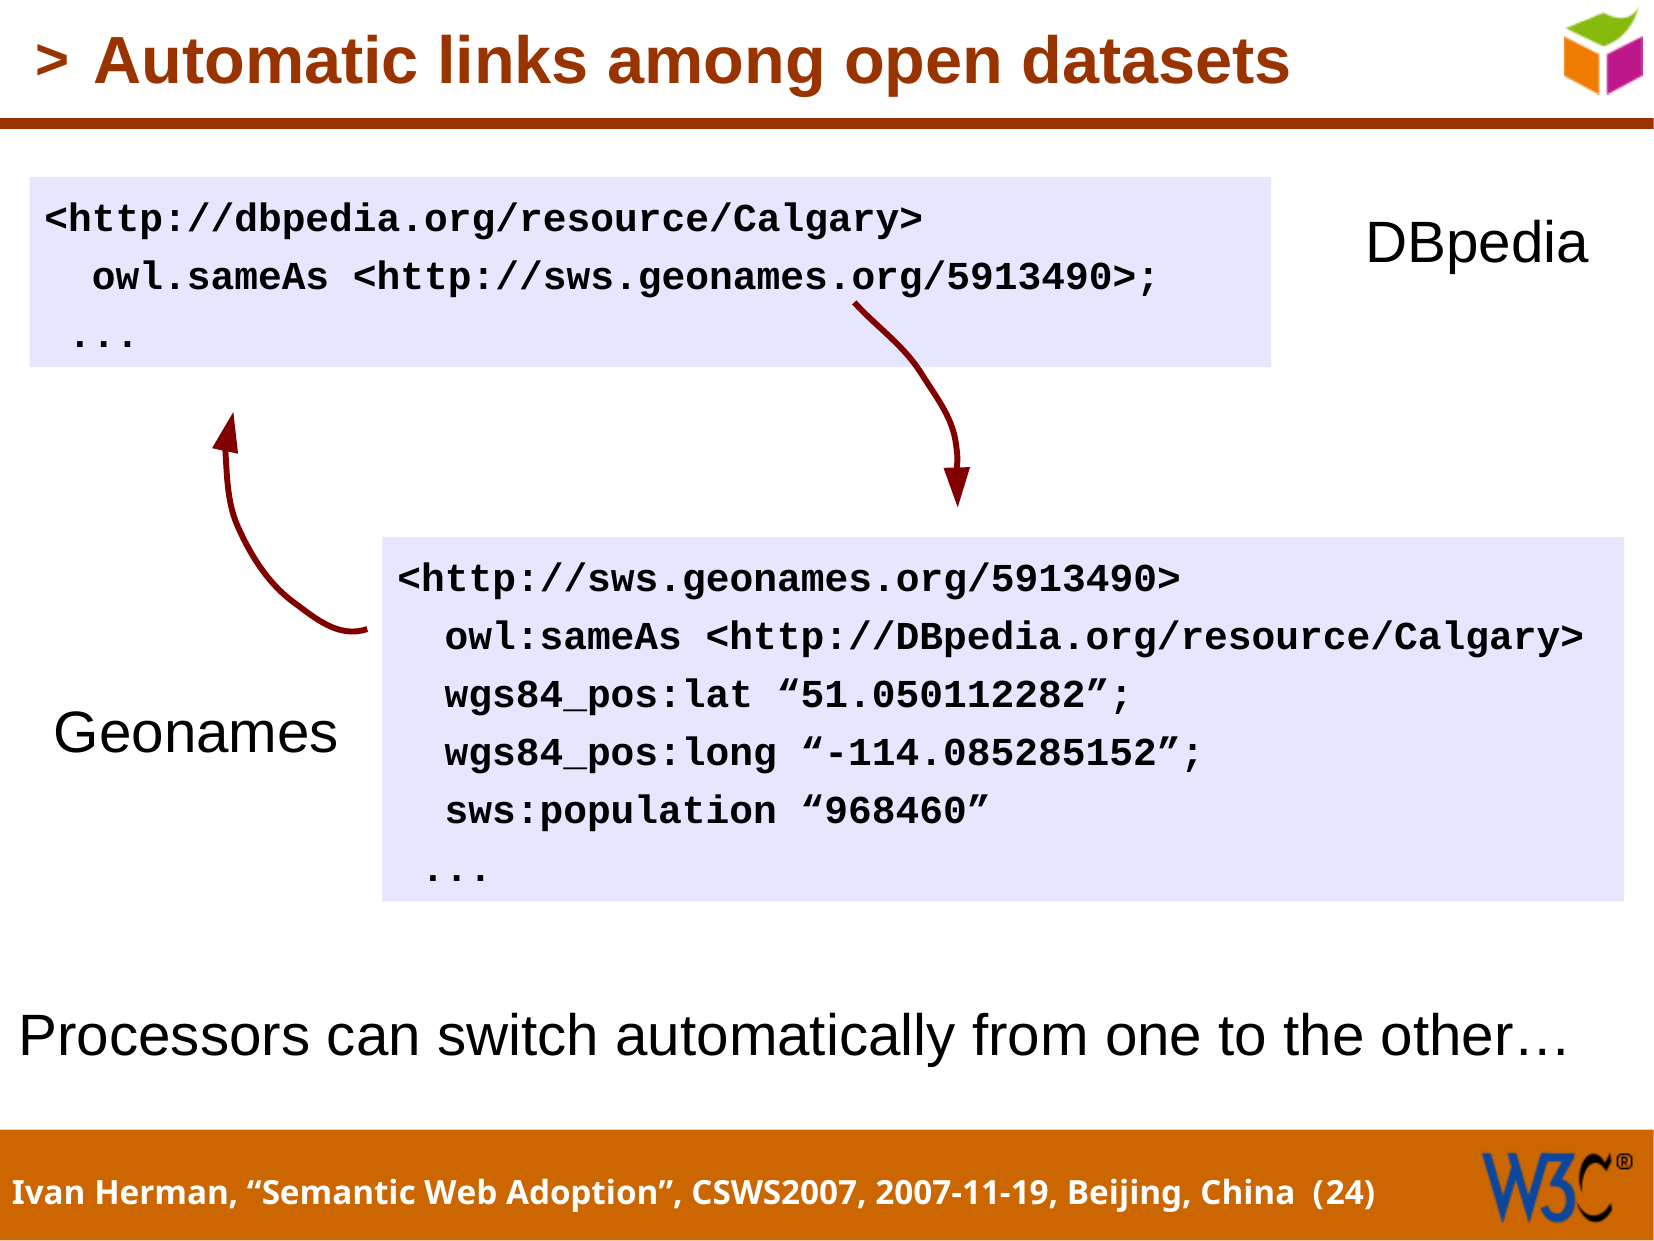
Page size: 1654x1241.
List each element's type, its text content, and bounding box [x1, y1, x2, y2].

title Automatic links among open datasets [93, 0, 1493, 119]
text_box DBpedia [1351, 206, 1605, 347]
picture [1477, 1149, 1639, 1228]
text_box <http://dbpedia.org/resource/Calgary> owl.sameAs <http://sws.geonames.org/5913490>; ... [29, 177, 1272, 368]
picture [1564, 5, 1643, 95]
text_box Processors can switch automatically from one to the other… [3, 999, 1589, 1140]
text_box Geonames [39, 696, 355, 837]
text_box <http://sws.geonames.org/5913490> owl:sameAs <http://DBpedia.org/resource/Calgary> wgs84_pos:lat “51.050112282”; wgs84_pos:long “-114.085285152”; sws:population “968460” ... [382, 536, 1625, 902]
